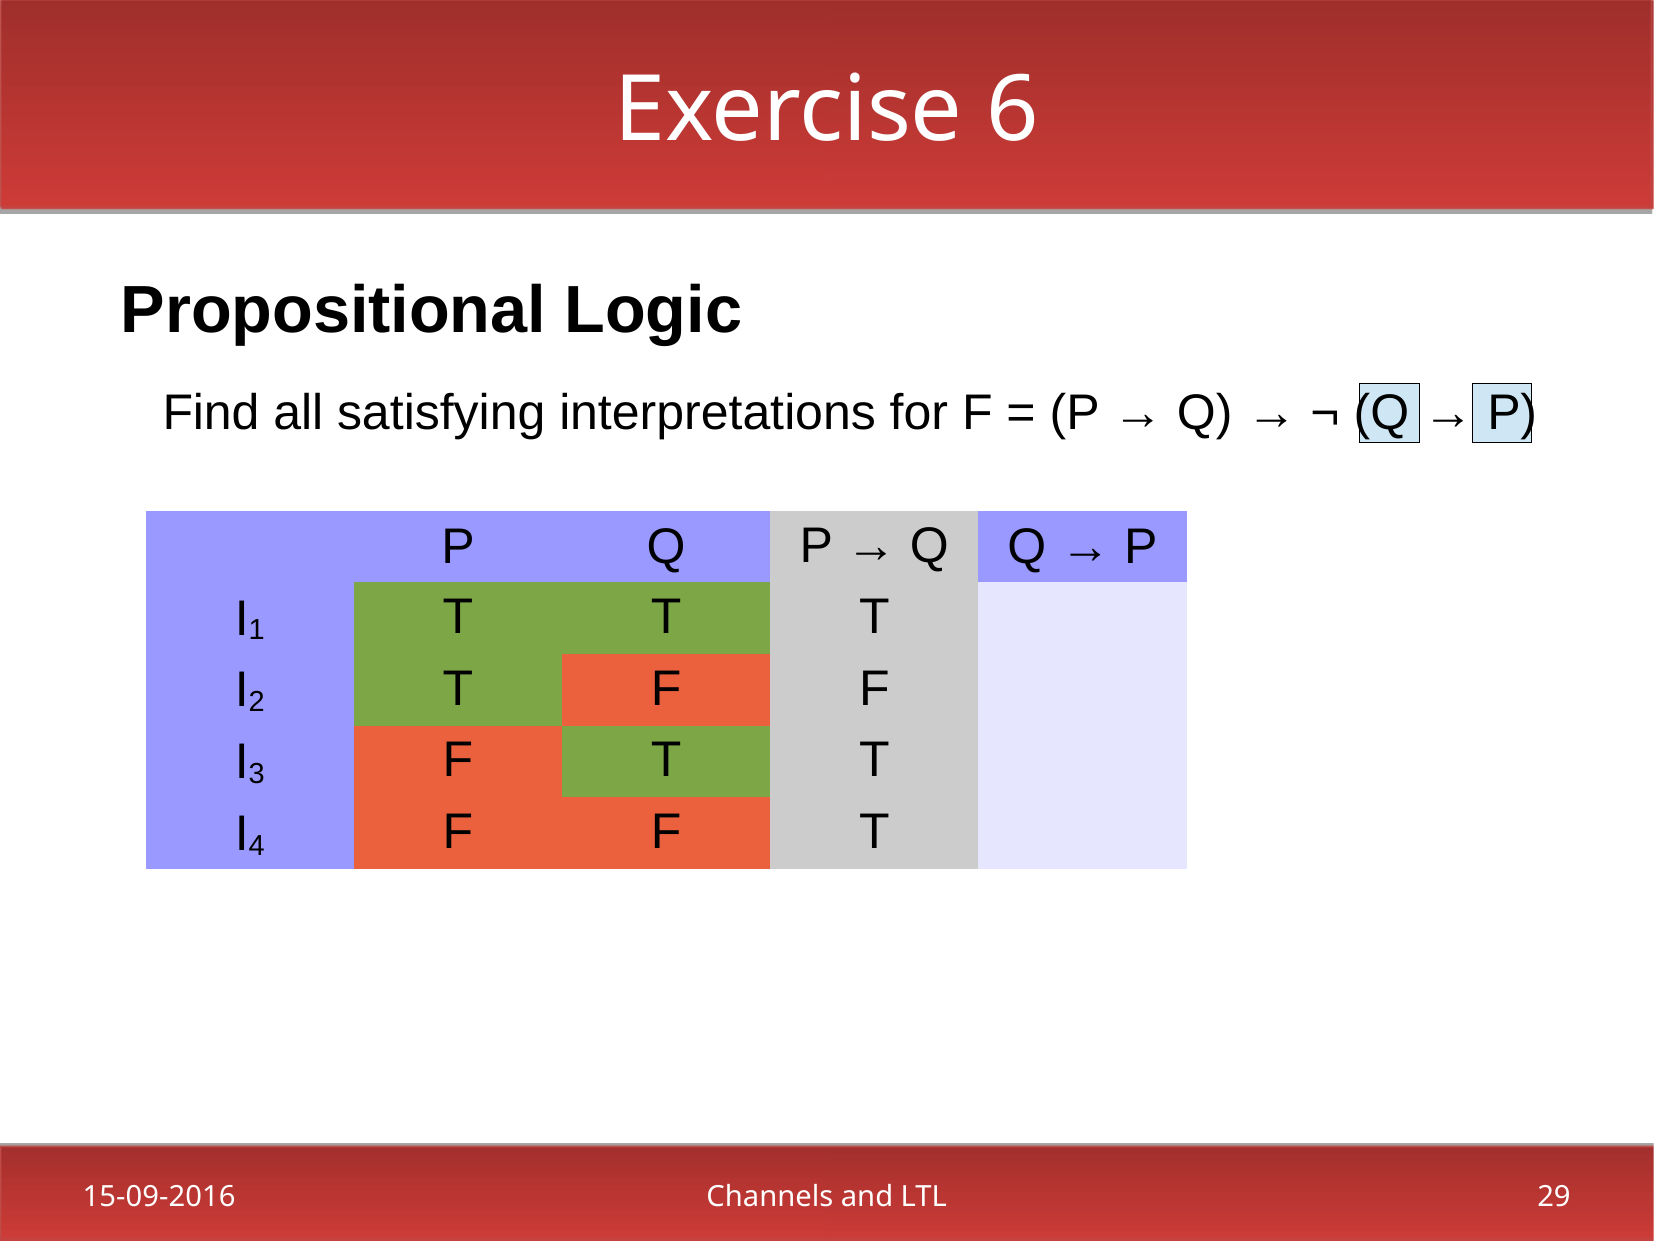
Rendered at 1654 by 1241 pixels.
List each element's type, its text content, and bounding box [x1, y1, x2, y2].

text_box Propositional Logic [105, 264, 759, 354]
text_box Find all satisfying interpretations for F = (P → Q) → ¬ (Q → P) [147, 377, 1554, 448]
table_cell I1 [146, 582, 354, 654]
table_cell T [562, 726, 770, 797]
table_cell F [354, 726, 562, 797]
table_cell [978, 726, 1187, 797]
picture [0, 0, 1654, 214]
table_cell F [354, 797, 562, 869]
table_cell [978, 654, 1187, 726]
table_header Q → P [978, 511, 1187, 582]
table_header [146, 511, 354, 582]
table_cell F [562, 797, 770, 869]
title Exercise 6 [59, 31, 1595, 178]
table_cell T [354, 654, 562, 726]
table_cell [978, 582, 1187, 654]
table_cell F [562, 654, 770, 726]
table_cell I3 [146, 726, 354, 797]
table_cell F [770, 654, 978, 726]
table_cell I4 [146, 797, 354, 869]
table_header Q [562, 511, 770, 582]
table_header P [354, 511, 562, 582]
picture [0, 1143, 1654, 1241]
table_header P → Q [770, 511, 978, 582]
table_cell T [354, 582, 562, 654]
table_cell T [770, 797, 978, 869]
table_cell I2 [146, 654, 354, 726]
table_cell [978, 797, 1187, 869]
table_cell T [770, 582, 978, 654]
table_cell T [770, 726, 978, 797]
table_cell T [562, 582, 770, 654]
